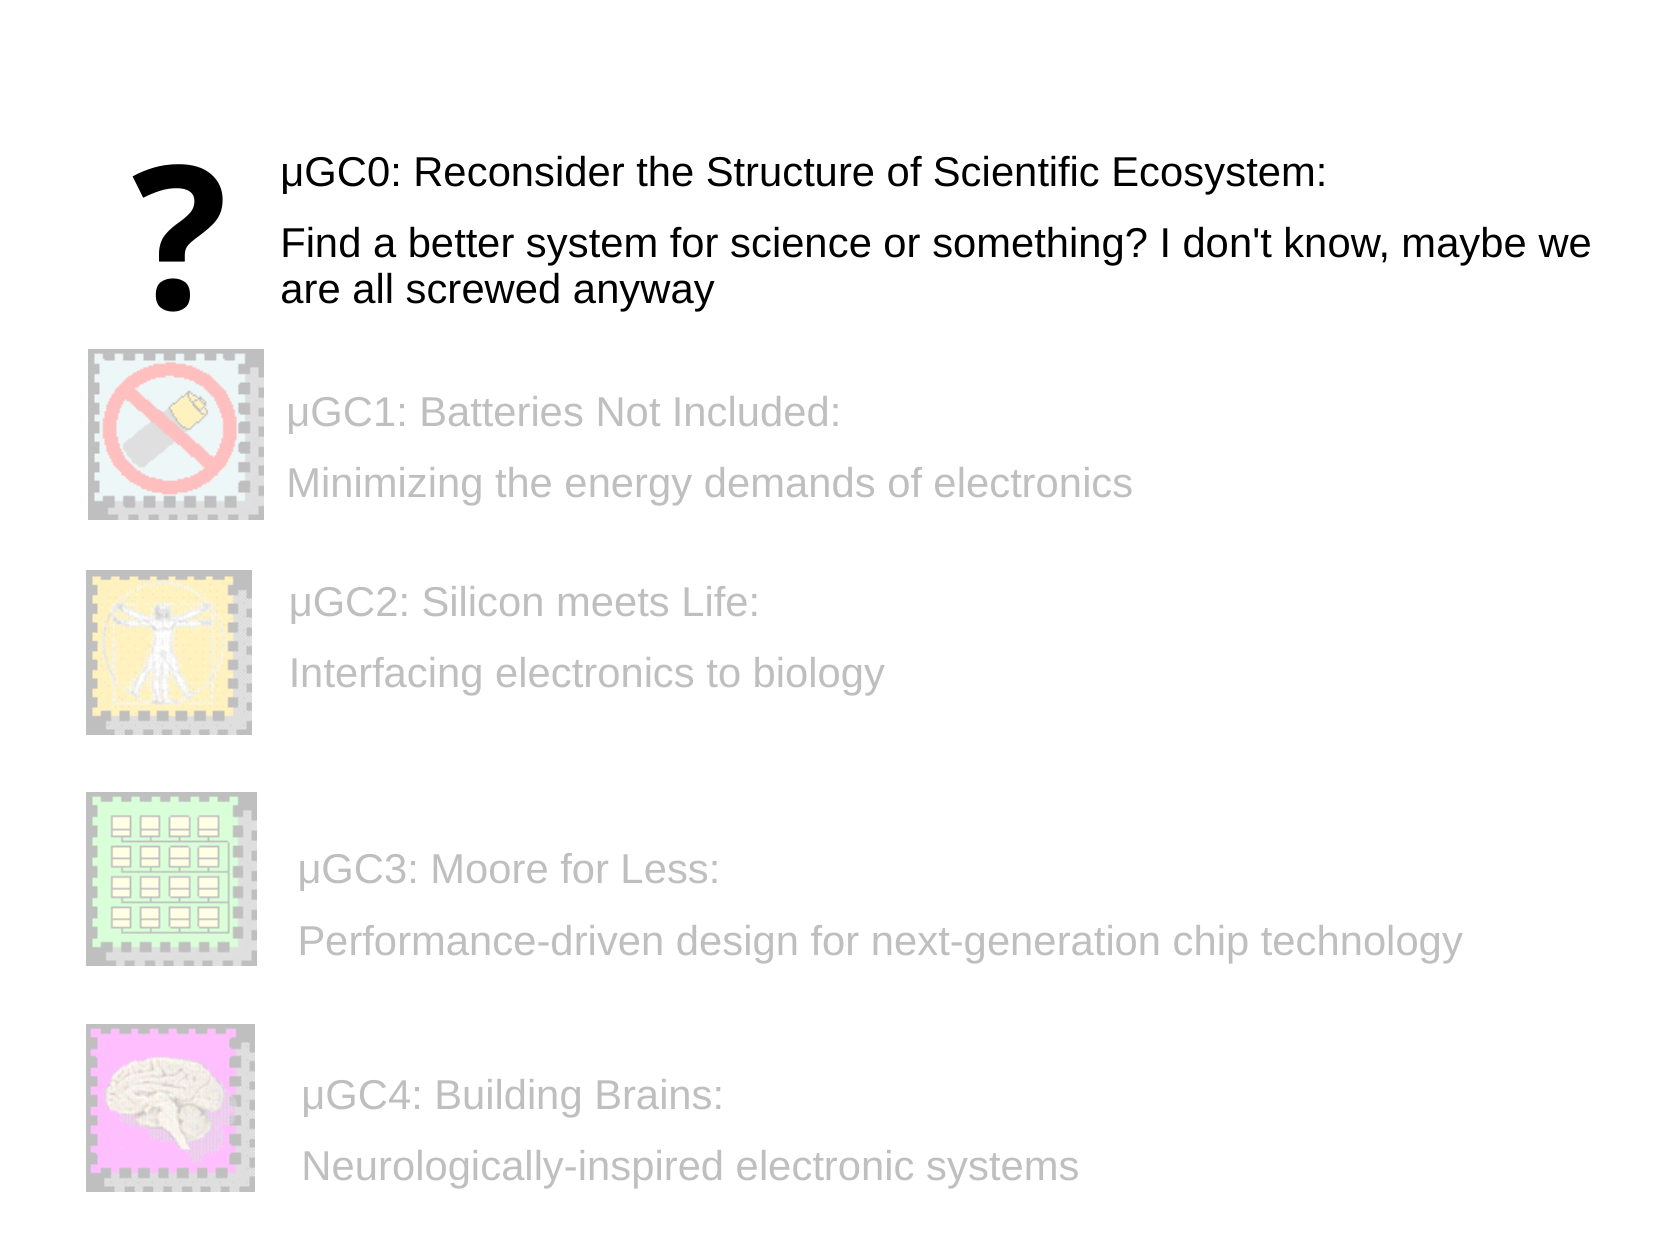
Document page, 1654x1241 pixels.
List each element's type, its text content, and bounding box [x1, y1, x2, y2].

text_box ? [117, 88, 266, 341]
text_box [29, 324, 1625, 1211]
text_box μGC0: Reconsider the Structure of Scientific Ecosystem: Find a better system for science or something? I don't know, maybe we are all screwed anyway [266, 140, 1622, 320]
